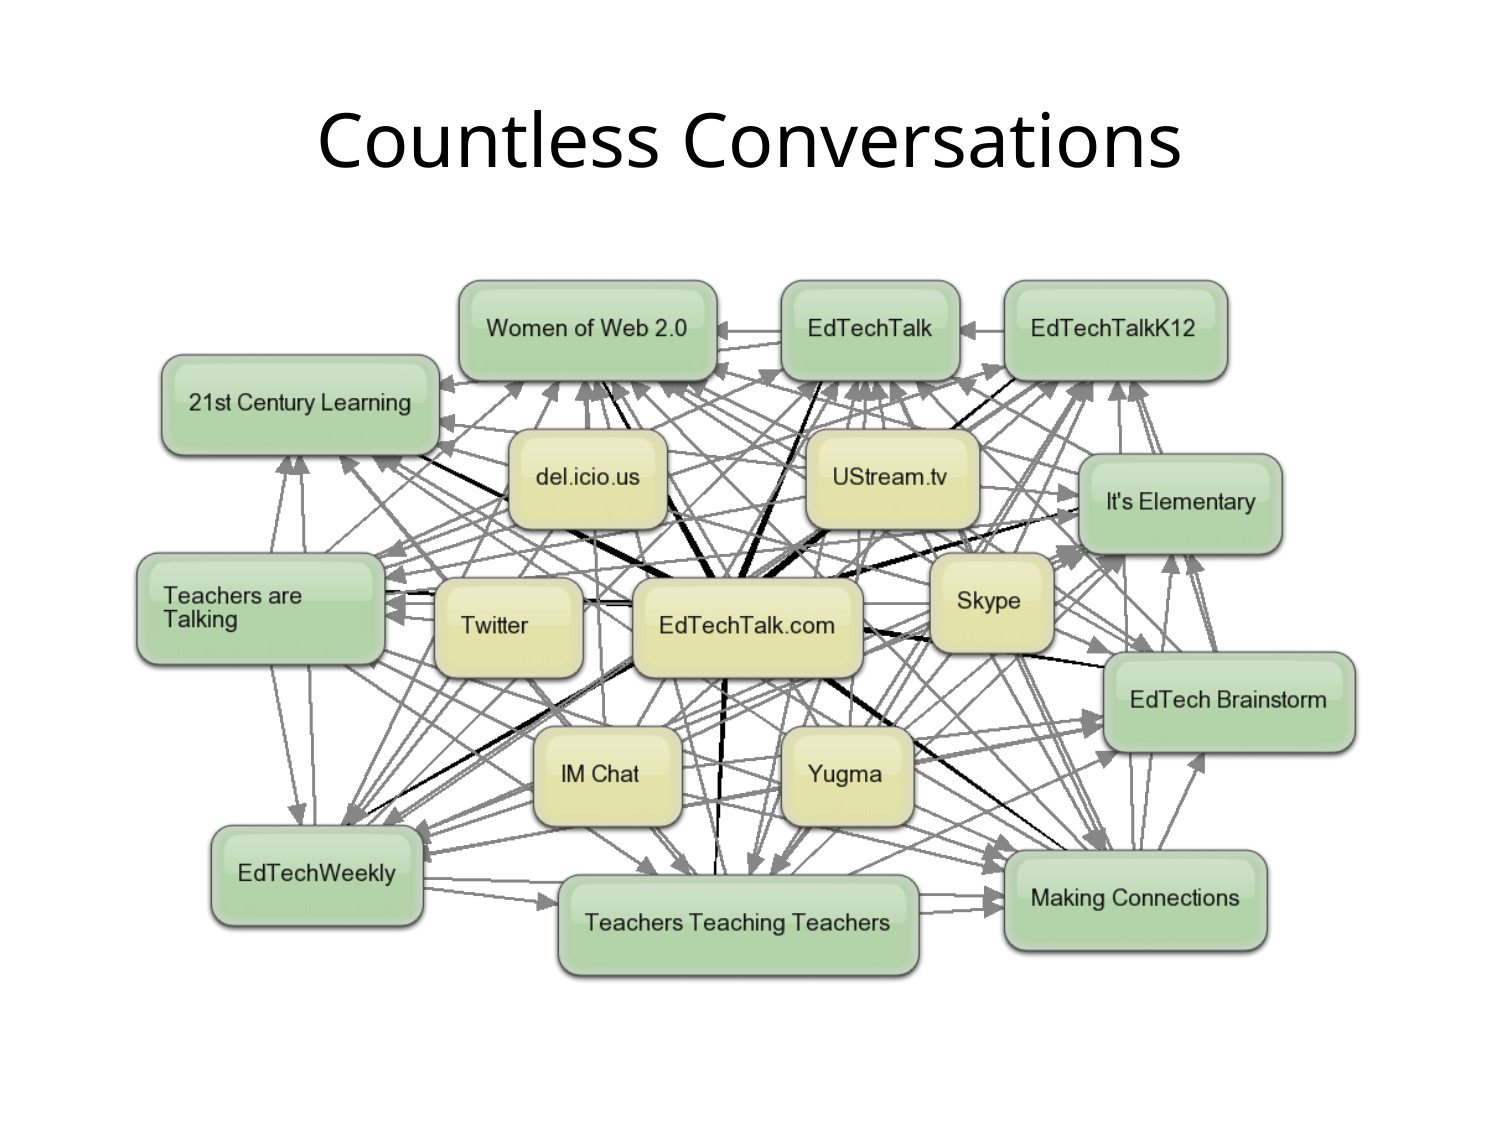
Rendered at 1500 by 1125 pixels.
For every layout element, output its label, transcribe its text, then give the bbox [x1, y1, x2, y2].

text_box Countless Conversations [75, 45, 1426, 233]
picture [118, 262, 1382, 1005]
